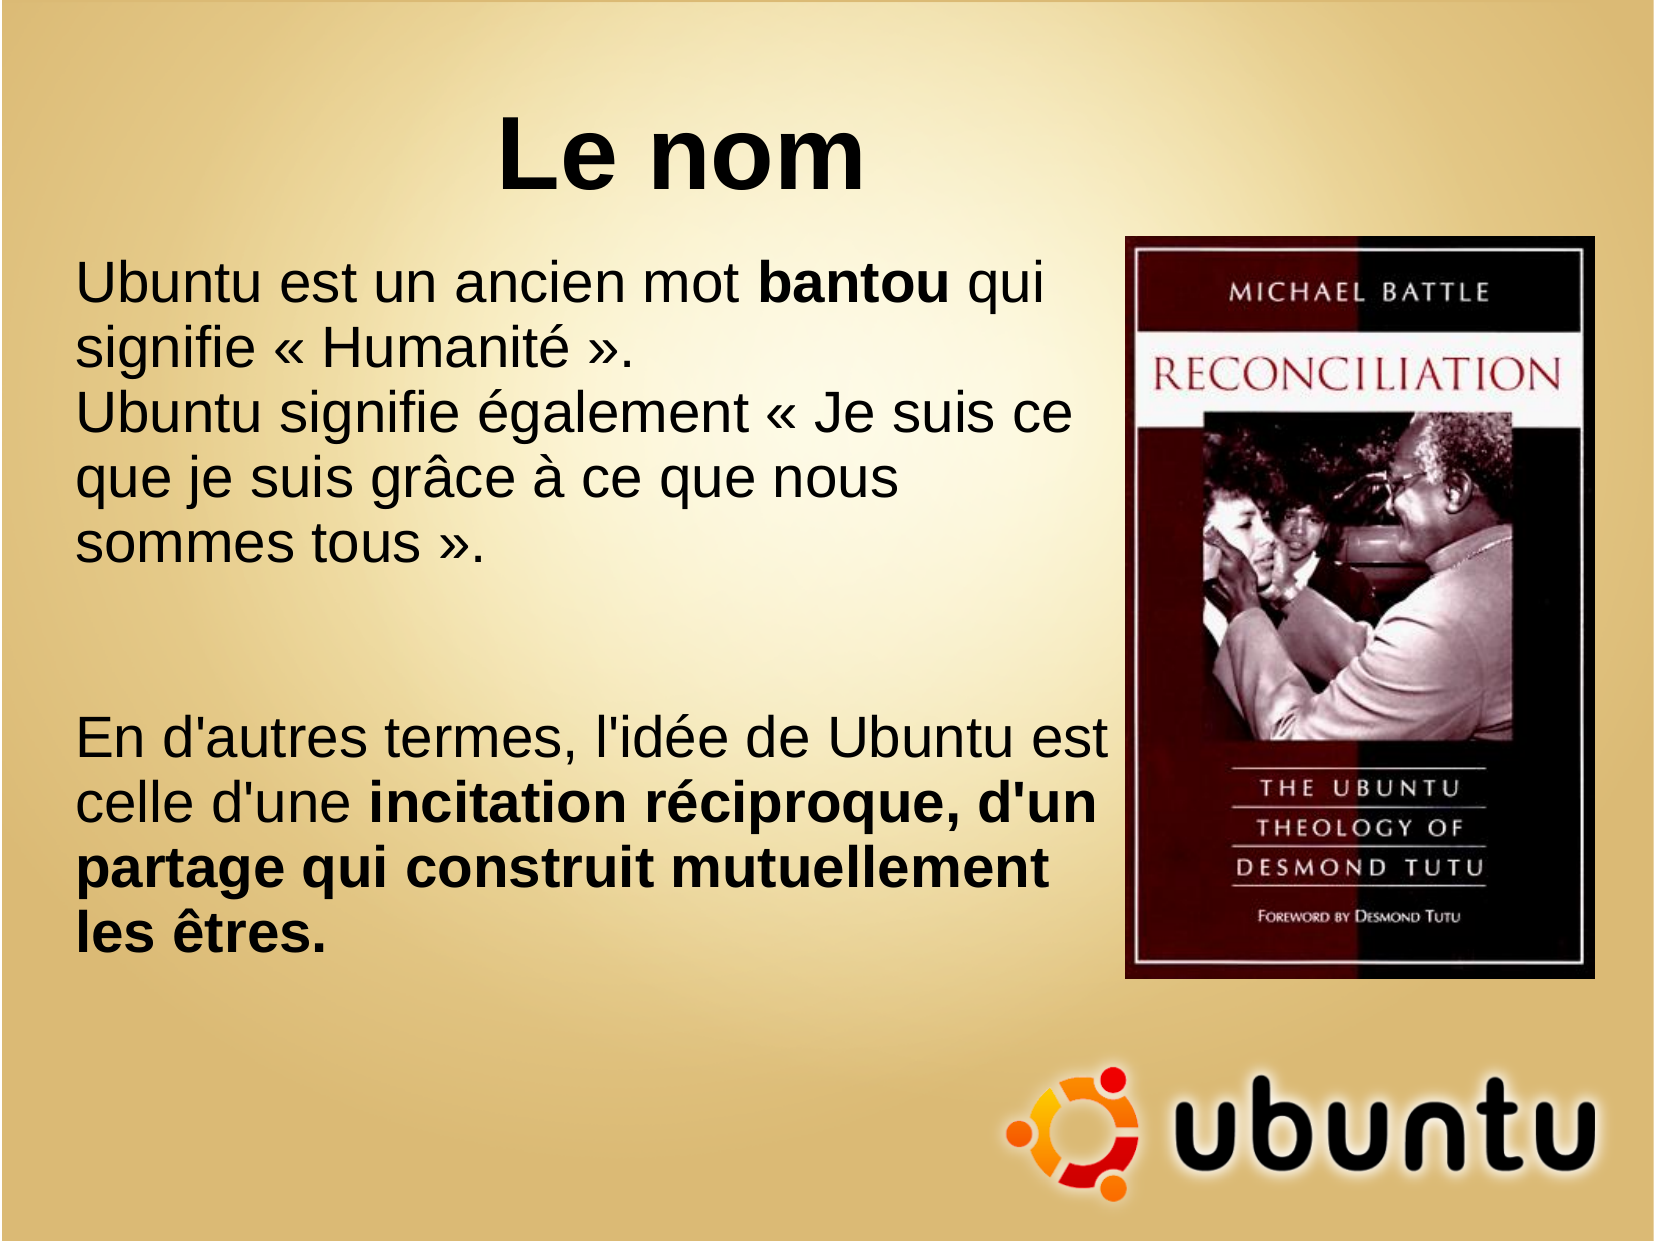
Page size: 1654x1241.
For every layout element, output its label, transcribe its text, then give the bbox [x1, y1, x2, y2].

text_box Ubuntu est un ancien mot bantou qui signifie « Humanité ». Ubuntu signifie également « Je suis ce que je suis grâce à ce que nous sommes tous ». En d'autres termes, l'idée de Ubuntu est celle d'une incitation réciproque, d'un partage qui construit mutuellement les êtres. [60, 242, 1140, 1071]
picture [2, 0, 1654, 1241]
title Le nom [59, 49, 1306, 257]
